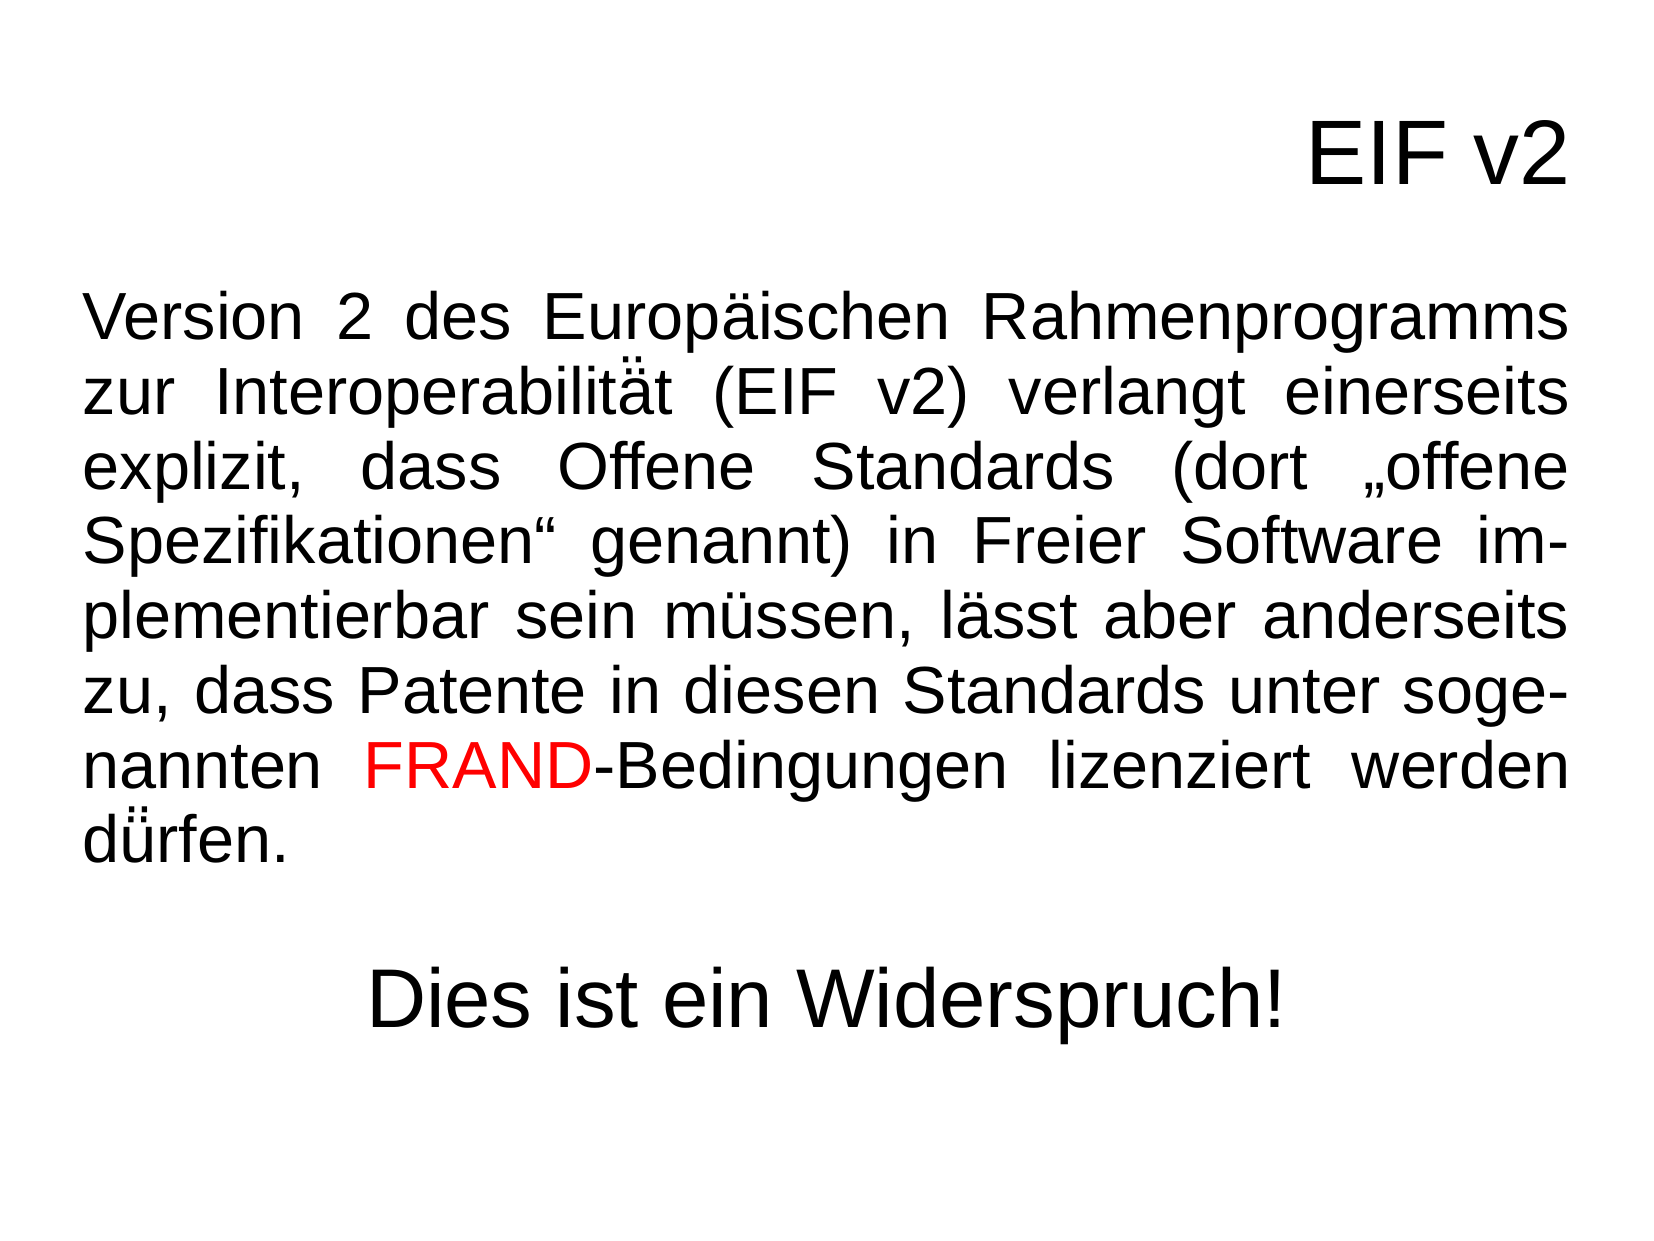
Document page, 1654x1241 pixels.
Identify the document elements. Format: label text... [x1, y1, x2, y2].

title EIF v2 [82, 49, 1571, 257]
subtitle Version 2 des Europäischen Rahmenprogramms zur Interoperabilitä̈t (EIF v2) verlangt einerseits explizit, dass Offene Standards (dort „offene Spezifikationen“ genannt) in Freier Software im-plementierbar sein müssen, lässt aber anderseits zu, dass Patente in diesen Standards unter soge-nannten FRAND-Bedingungen lizenziert werden dü̈rfen. Dies ist ein Widerspruch! [82, 279, 1571, 1120]
